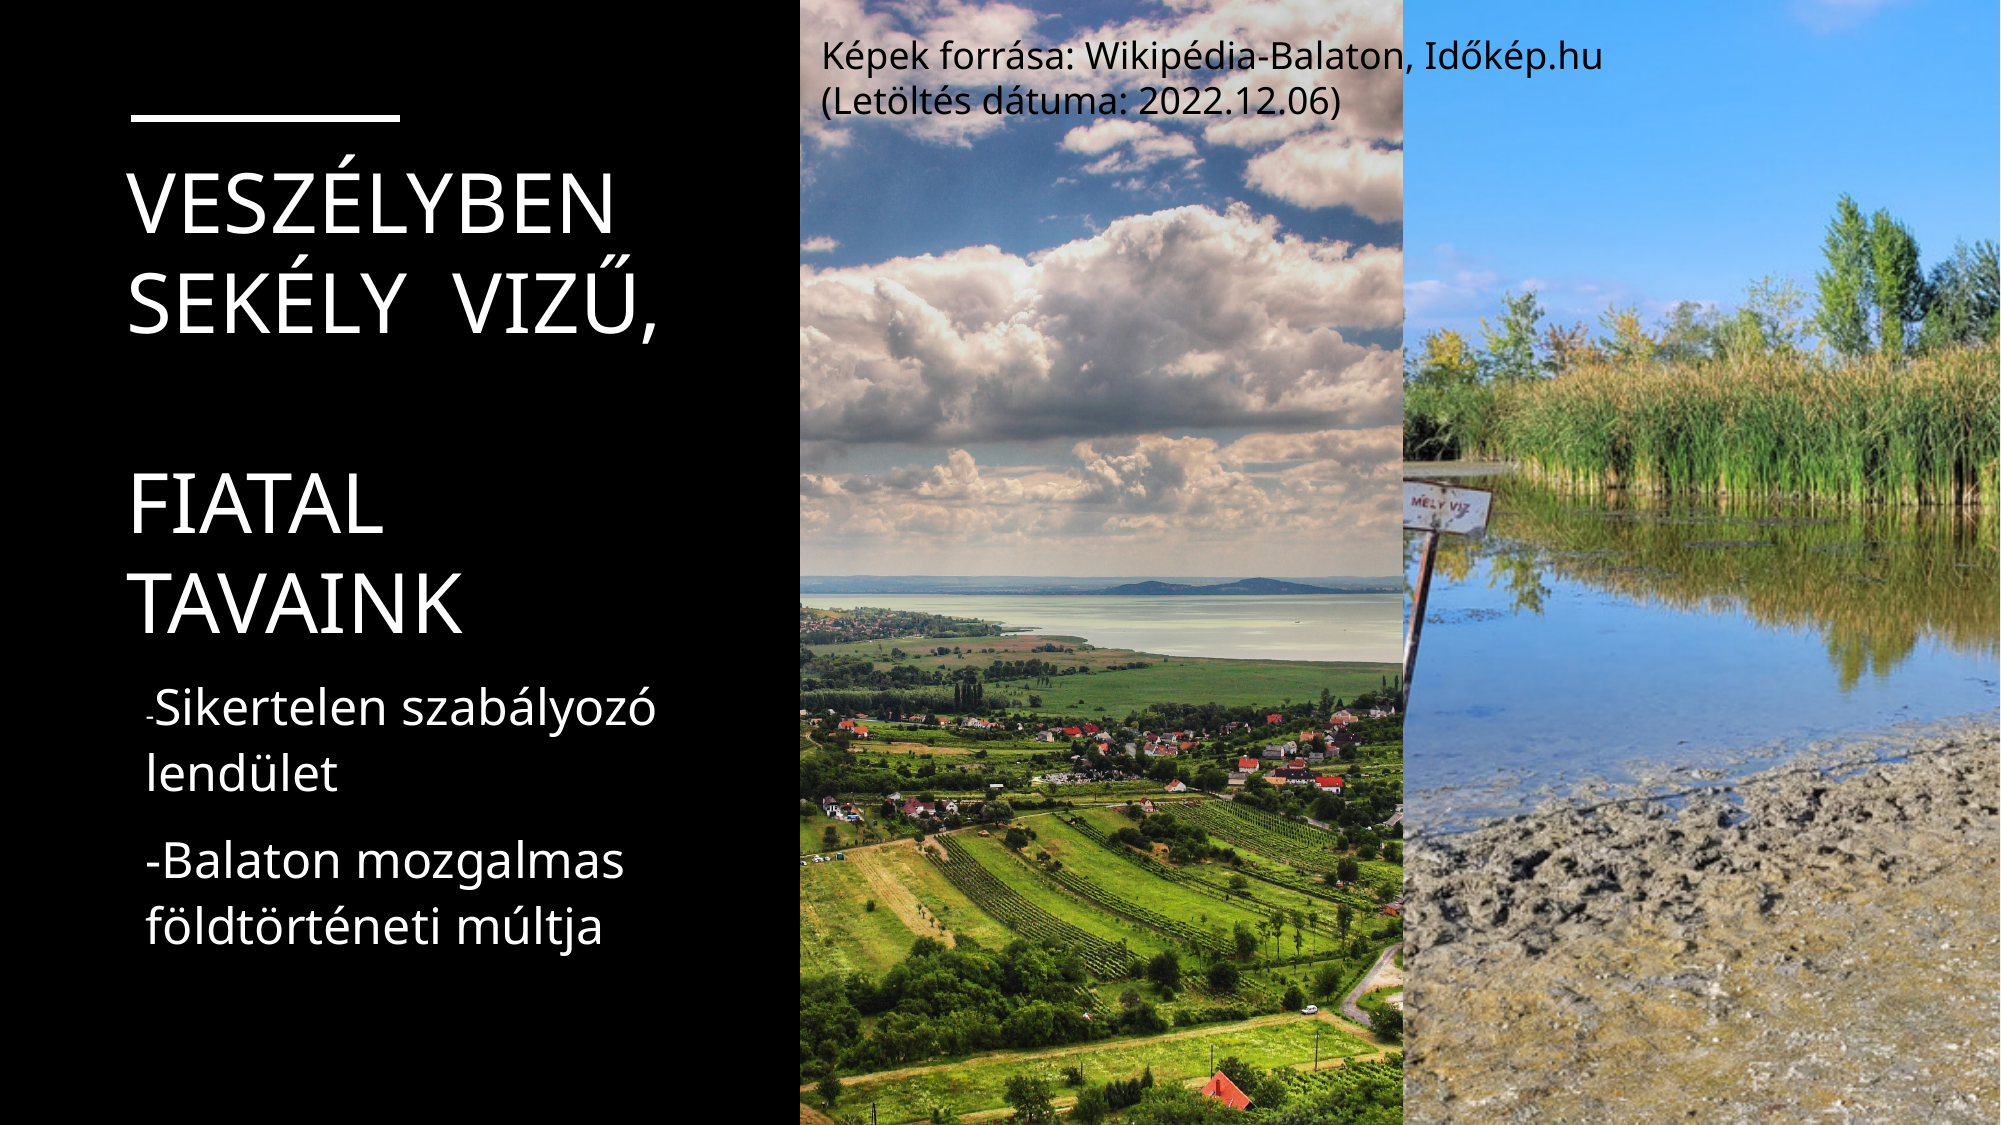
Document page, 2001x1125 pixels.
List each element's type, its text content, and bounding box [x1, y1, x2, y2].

subtitle -Sikertelen szabályozó lendület -Balaton mozgalmas földtörténeti múltja [130, 629, 703, 1019]
text_box Képek forrása: Wikipédia-Balaton, Időkép.hu (Letöltés dátuma: 2022.12.06) [806, 24, 2000, 131]
picture [800, 0, 2000, 1125]
title Veszélyben sekély vizű, fiatal tavaink [111, 143, 692, 779]
text_box [0, 0, 800, 1125]
